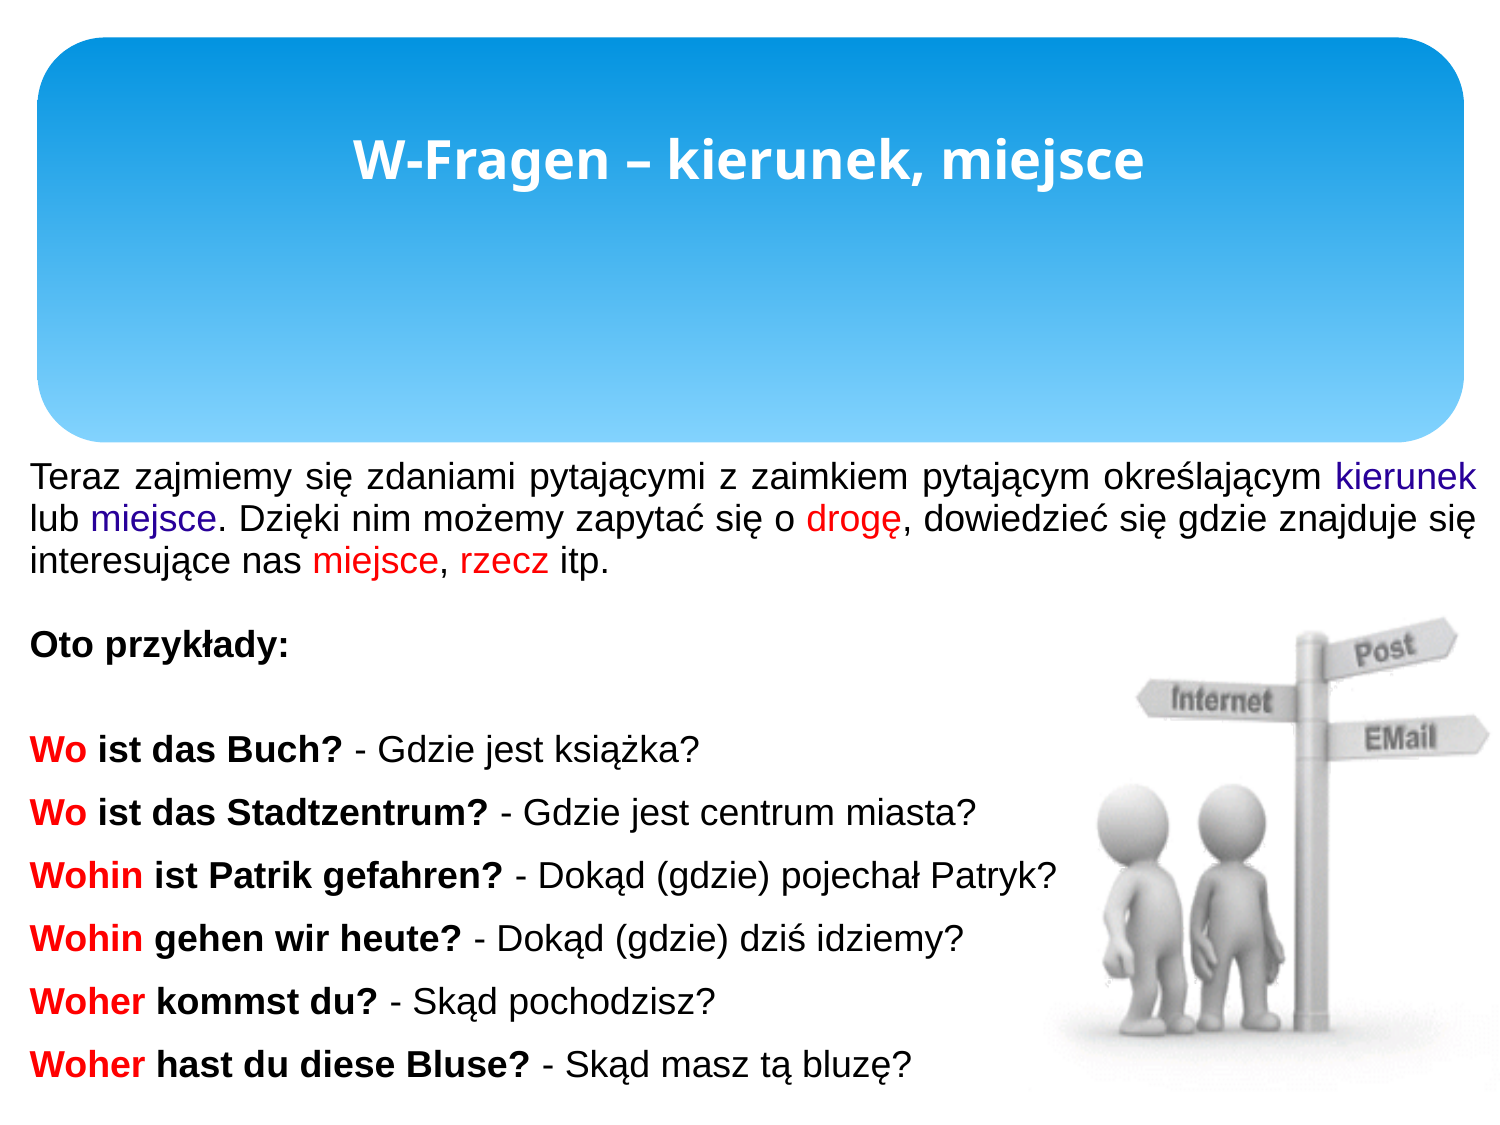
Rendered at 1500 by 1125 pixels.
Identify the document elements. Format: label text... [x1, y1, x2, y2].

title W-Fragen – kierunek, miejsce [75, 62, 1425, 254]
subtitle Teraz zajmiemy się zdaniami pytającymi z zaimkiem pytającym określającym kierunek lub miejsce. Dzięki nim możemy zapytać się o drogę, dowiedzieć się gdzie znajduje się interesujące nas miejsce, rzecz itp. Oto przykłady: Wo ist das Buch? - Gdzie jest książka? Wo ist das Stadtzentrum? - Gdzie jest centrum miasta? Wohin ist Patrik gefahren? - Dokąd (gdzie) pojechał Patryk? Wohin gehen wir heute? - Dokąd (gdzie) dziś idziemy? Woher kommst du? - Skąd pochodzisz? Woher hast du diese Bluse? - Skąd masz tą bluzę? [29, 448, 1477, 1093]
picture [1027, 560, 1500, 1096]
